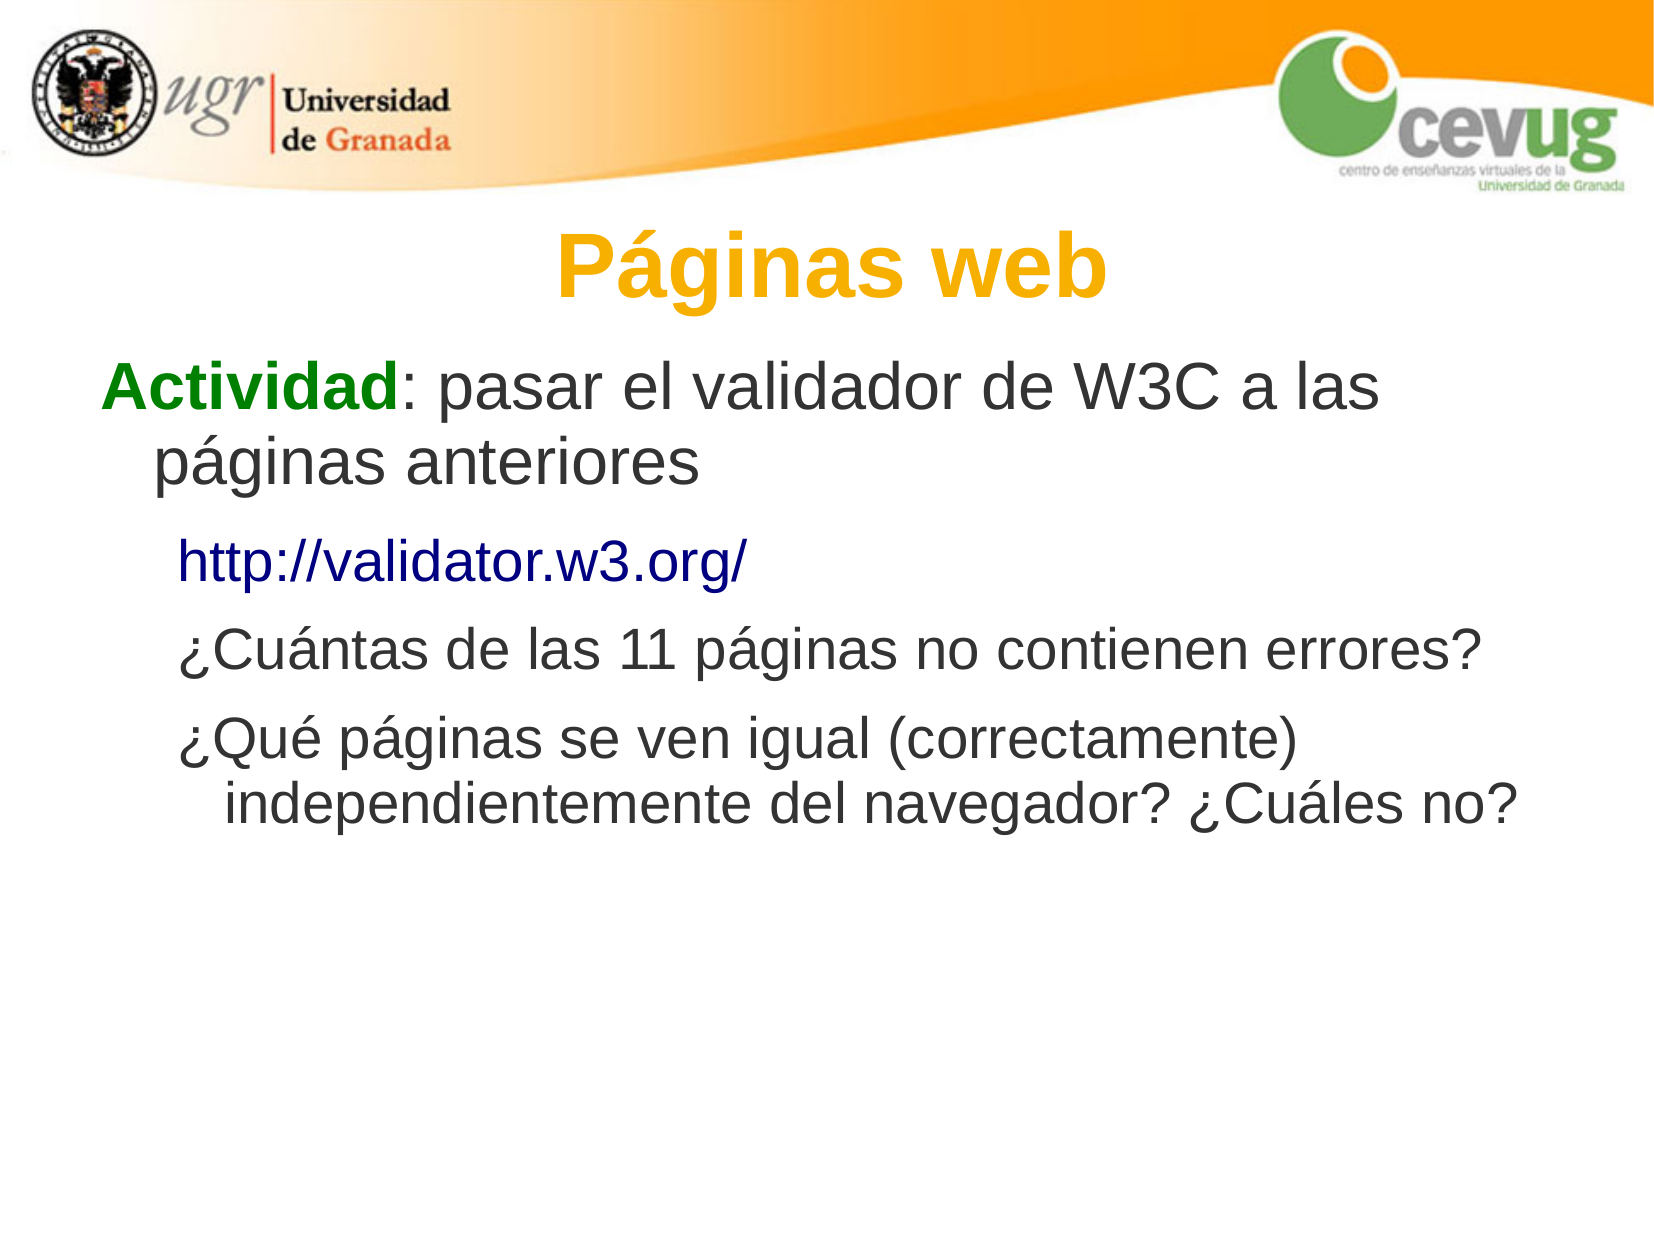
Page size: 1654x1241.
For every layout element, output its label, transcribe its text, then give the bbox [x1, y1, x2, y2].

title Páginas web [88, 177, 1577, 355]
list Actividad: pasar el validador de W3C a las páginas anteriores http://validator.w3.org/ ¿Cuántas de las 11 páginas no contienen errores? ¿Qué páginas se ven igual (correctamente) independientemente del navegador? ¿Cuáles no? [82, 349, 1571, 1168]
